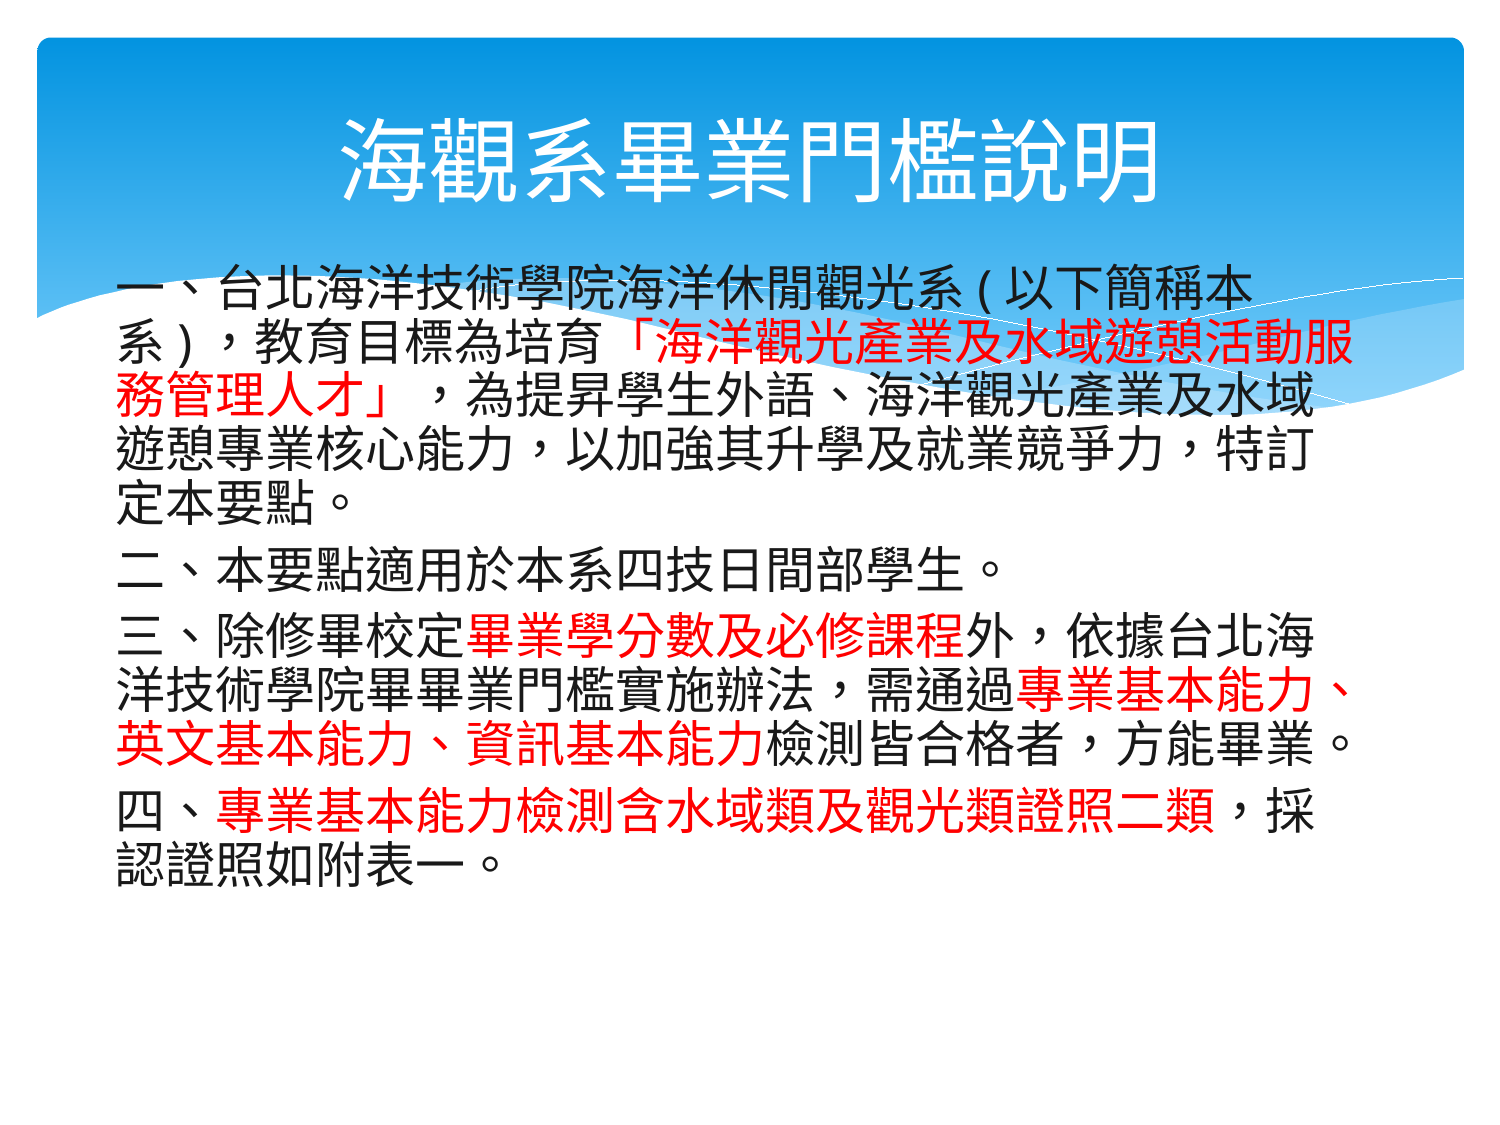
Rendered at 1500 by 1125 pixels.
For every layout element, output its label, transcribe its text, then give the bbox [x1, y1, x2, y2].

title 海觀系畢業門檻說明 [75, 55, 1426, 262]
list 一、台北海洋技術學院海洋休閒觀光系(以下簡稱本系)，教育目標為培育「海洋觀光產業及水域遊憩活動服務管理人才」，為提昇學生外語、海洋觀光產業及水域遊憩專業核心能力，以加強其升學及就業競爭力，特訂定本要點。 二、本要點適用於本系四技日間部學生。 三、除修畢校定畢業學分數及必修課程外，依據台北海洋技術學院畢畢業門檻實施辦法，需通過專業基本能力、英文基本能力、資訊基本能力檢測皆合格者，方能畢業。 四、專業基本能力檢測含水域類及觀光類證照二類，採認證照如附表一。 [100, 255, 1376, 931]
